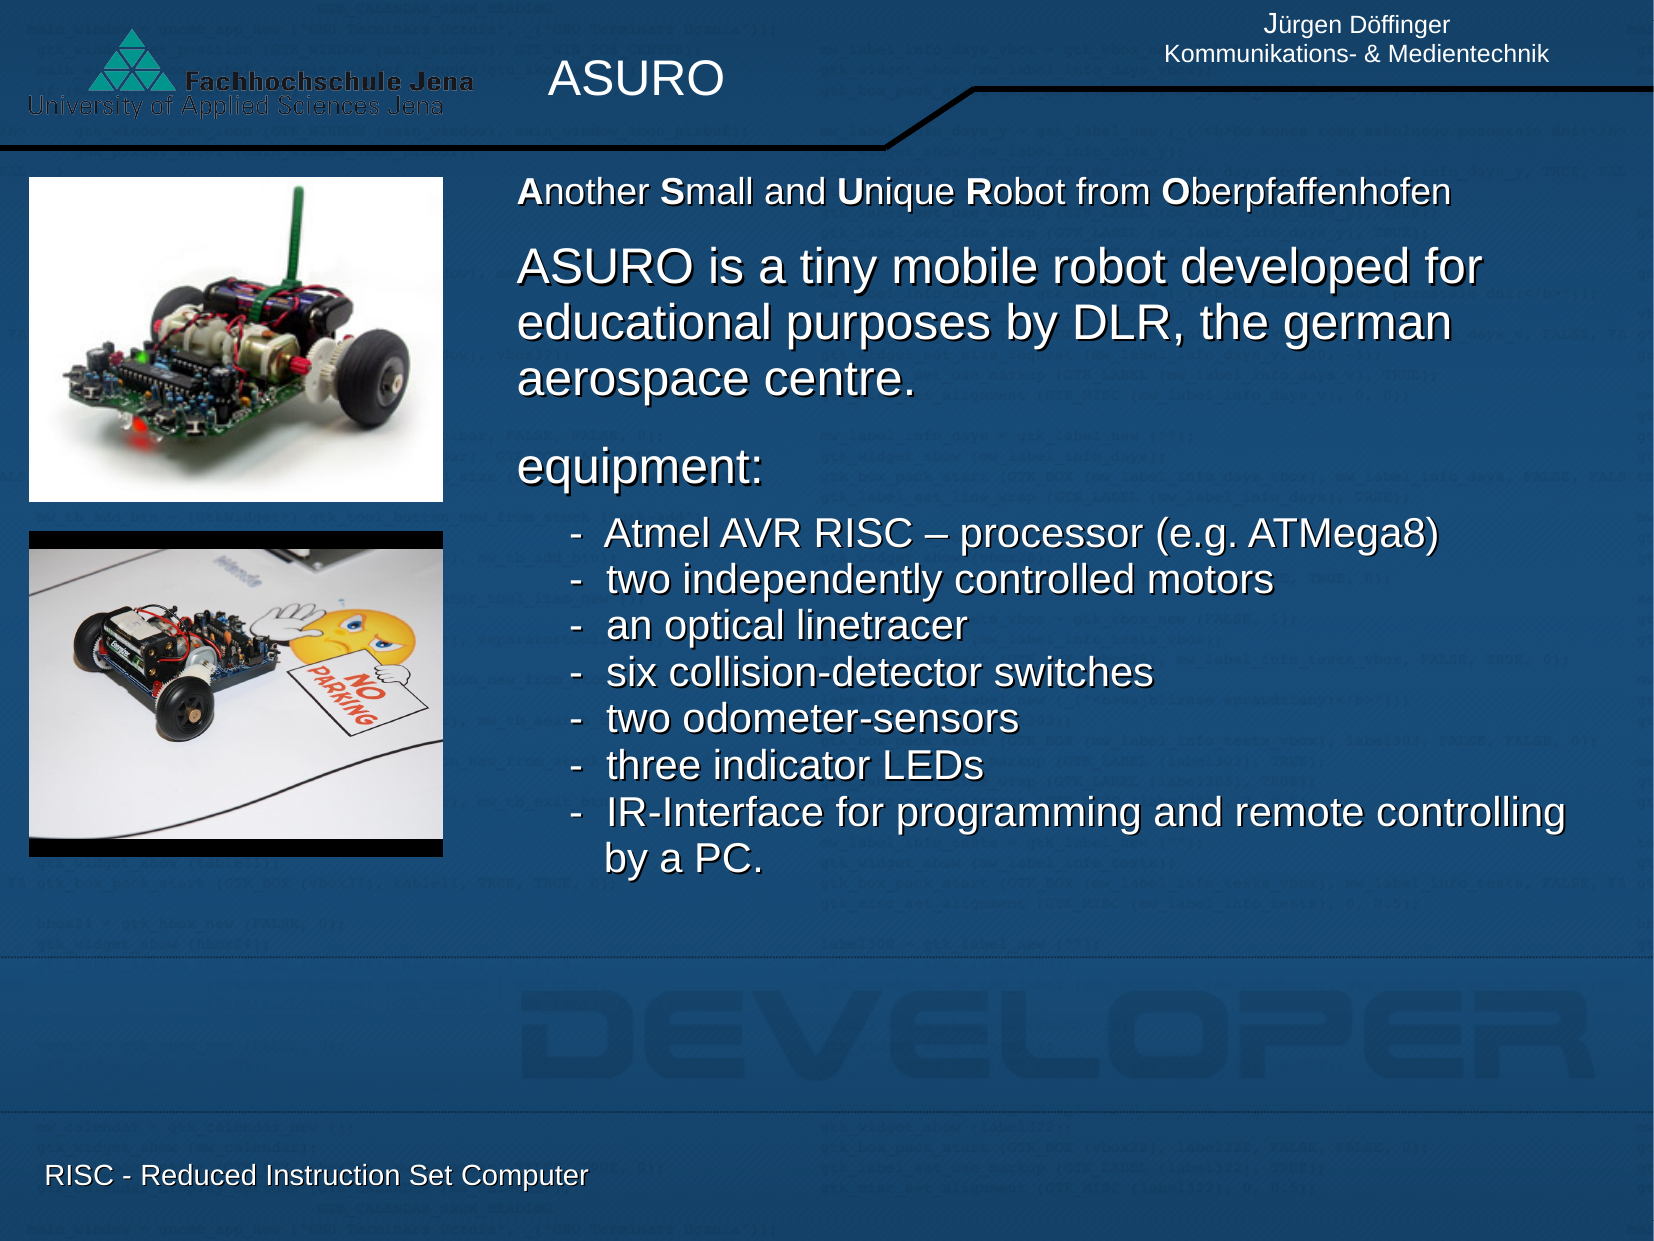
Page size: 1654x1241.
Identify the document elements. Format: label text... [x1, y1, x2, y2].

text_box - Atmel AVR RISC – processor (e.g. ATMega8) - two independently controlled motors - an optical linetracer - six collision-detector switches - two odometer-sensors - three indicator LEDs - IR-Interface for programming and remote controlling by a PC. [531, 501, 1625, 889]
text_box ASURO is a tiny mobile robot developed for educational purposes by DLR, the german aerospace centre. [501, 231, 1513, 414]
picture [0, 92, 1654, 1241]
text_box RISC - Reduced Instruction Set Computer [29, 1151, 606, 1200]
text_box equipment: [501, 431, 779, 532]
text_box Another Small and Unique Robot from Oberpfaffenhofen [501, 163, 1467, 221]
text_box Jürgen Döffinger Kommunikations- & Medientechnik [1149, 0, 1565, 76]
picture [0, 0, 1654, 145]
text_box ASURO [533, 42, 741, 114]
